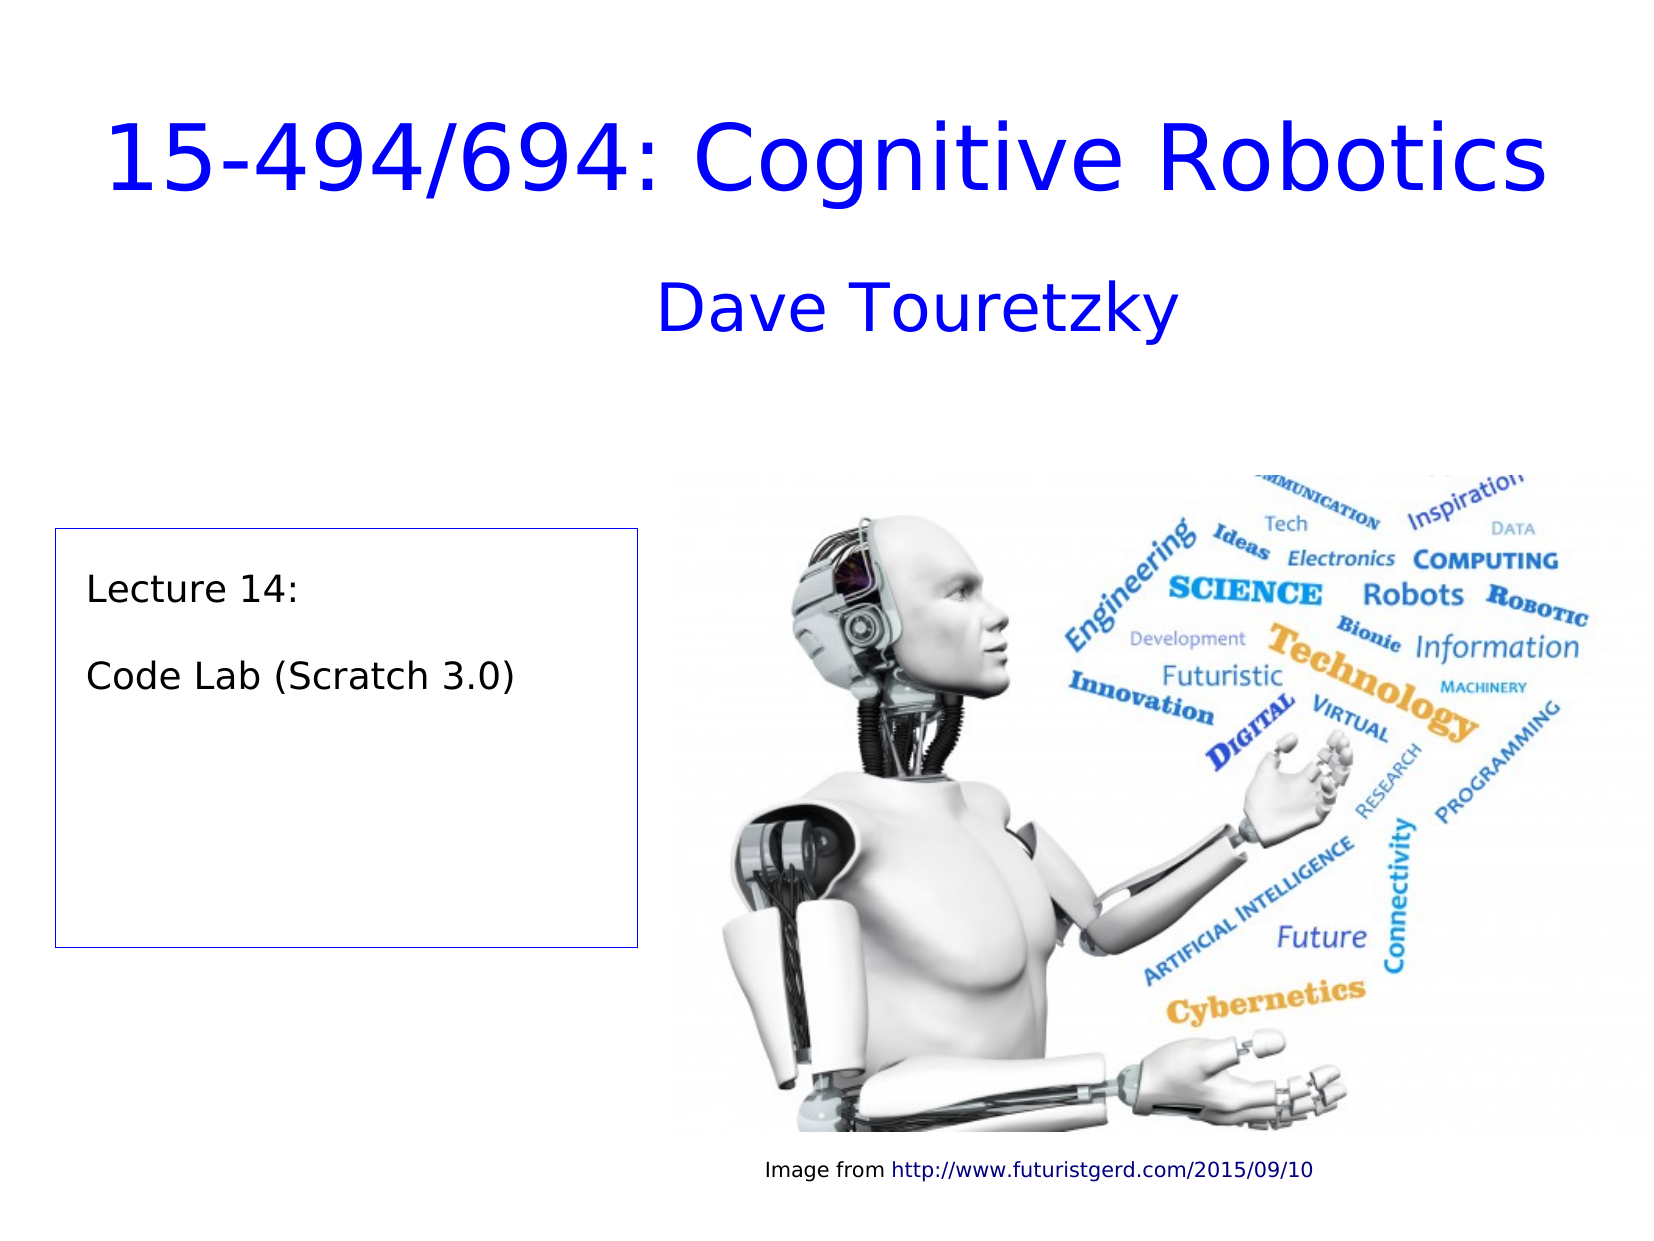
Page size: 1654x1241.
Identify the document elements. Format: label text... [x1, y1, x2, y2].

text_box Lecture 14: Code Lab (Scratch 3.0) [71, 560, 601, 875]
text_box Image from http://www.futuristgerd.com/2015/09/10 [750, 1150, 1576, 1190]
title 15-494/694: Cognitive Robotics [82, 105, 1571, 320]
picture [671, 475, 1654, 1132]
text_box Dave Touretzky [525, 262, 1313, 356]
